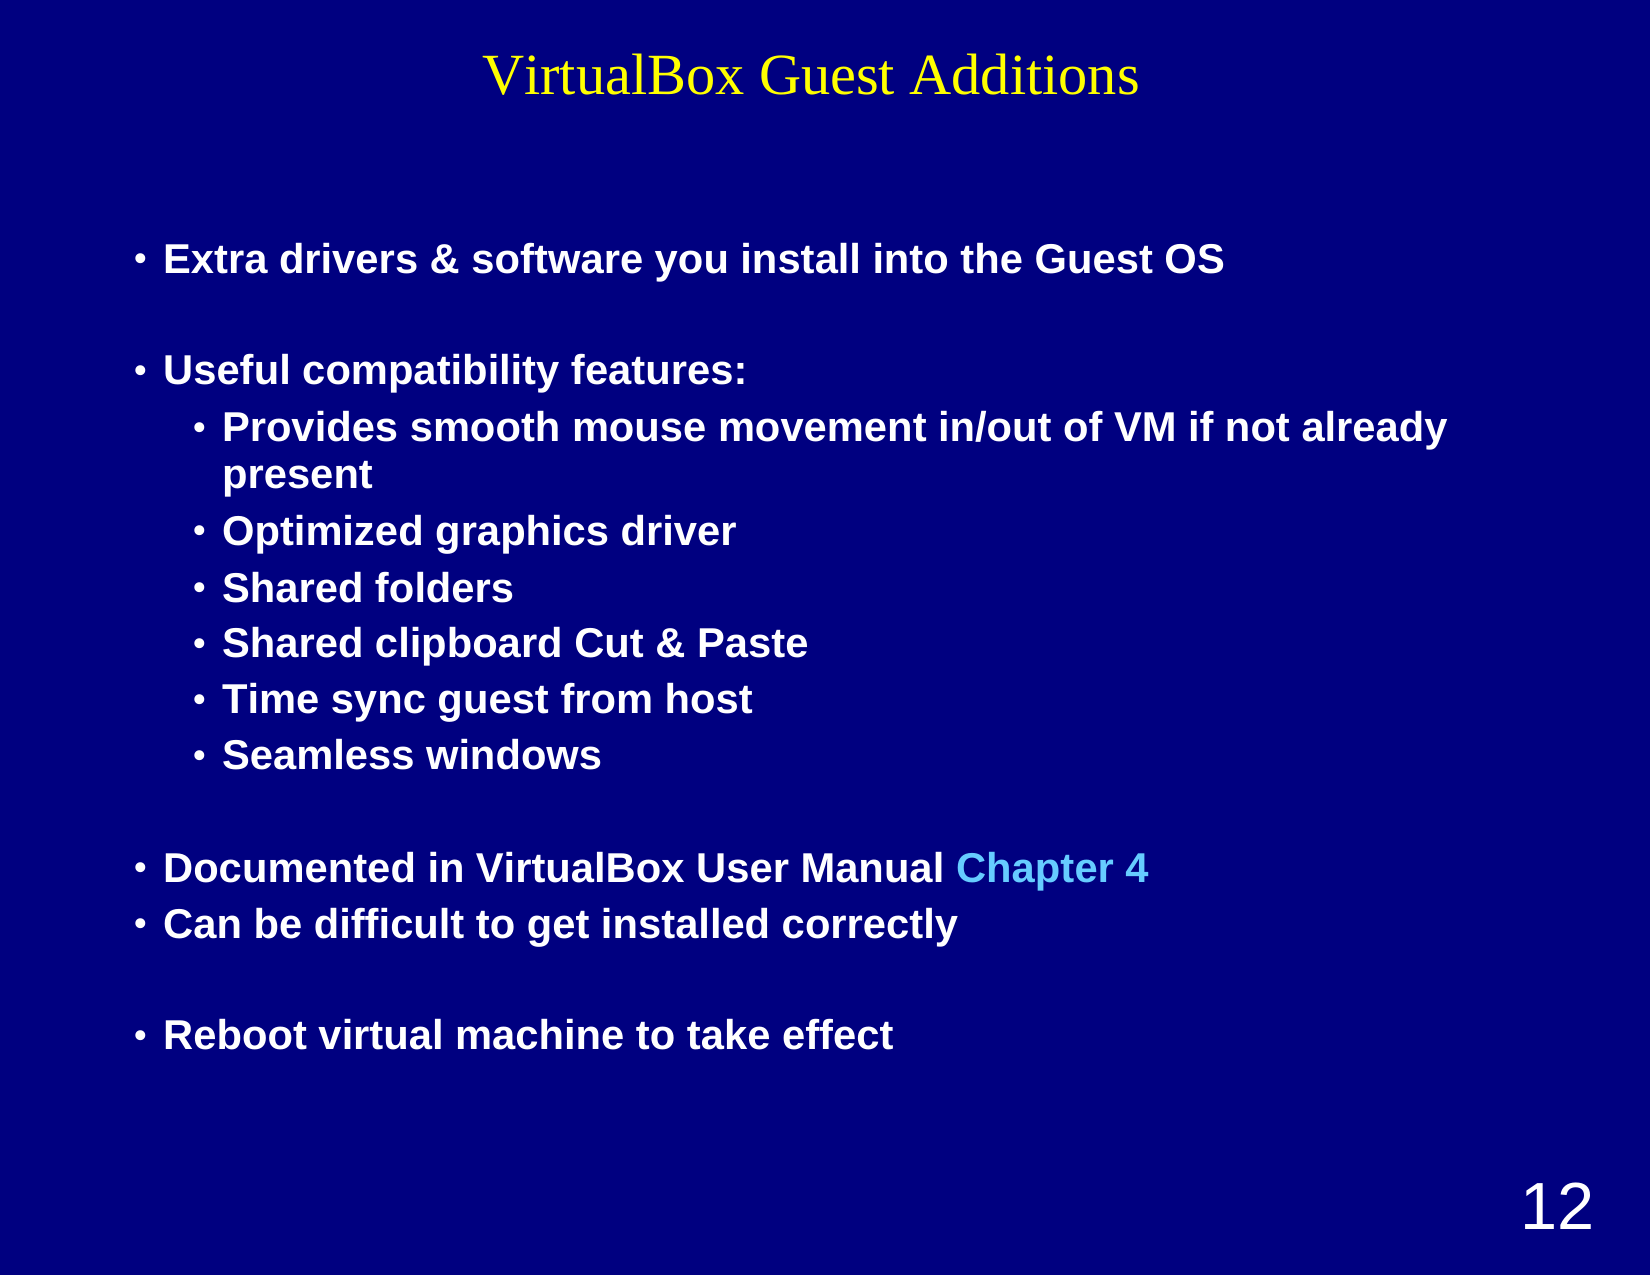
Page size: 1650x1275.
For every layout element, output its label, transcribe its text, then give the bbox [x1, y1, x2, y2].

title VirtualBox Guest Additions [109, 17, 1513, 125]
text_box Extra drivers & software you install into the Guest OS Useful compatibility features: Provides smooth mouse movement in/out of VM if not already present Optimized graphics driver Shared folders Shared clipboard Cut & Paste Time sync guest from host Seamless windows Documented in VirtualBox User Manual Chapter 4 Can be difficult to get installed correctly Reboot virtual machine to take effect [118, 228, 1516, 1275]
